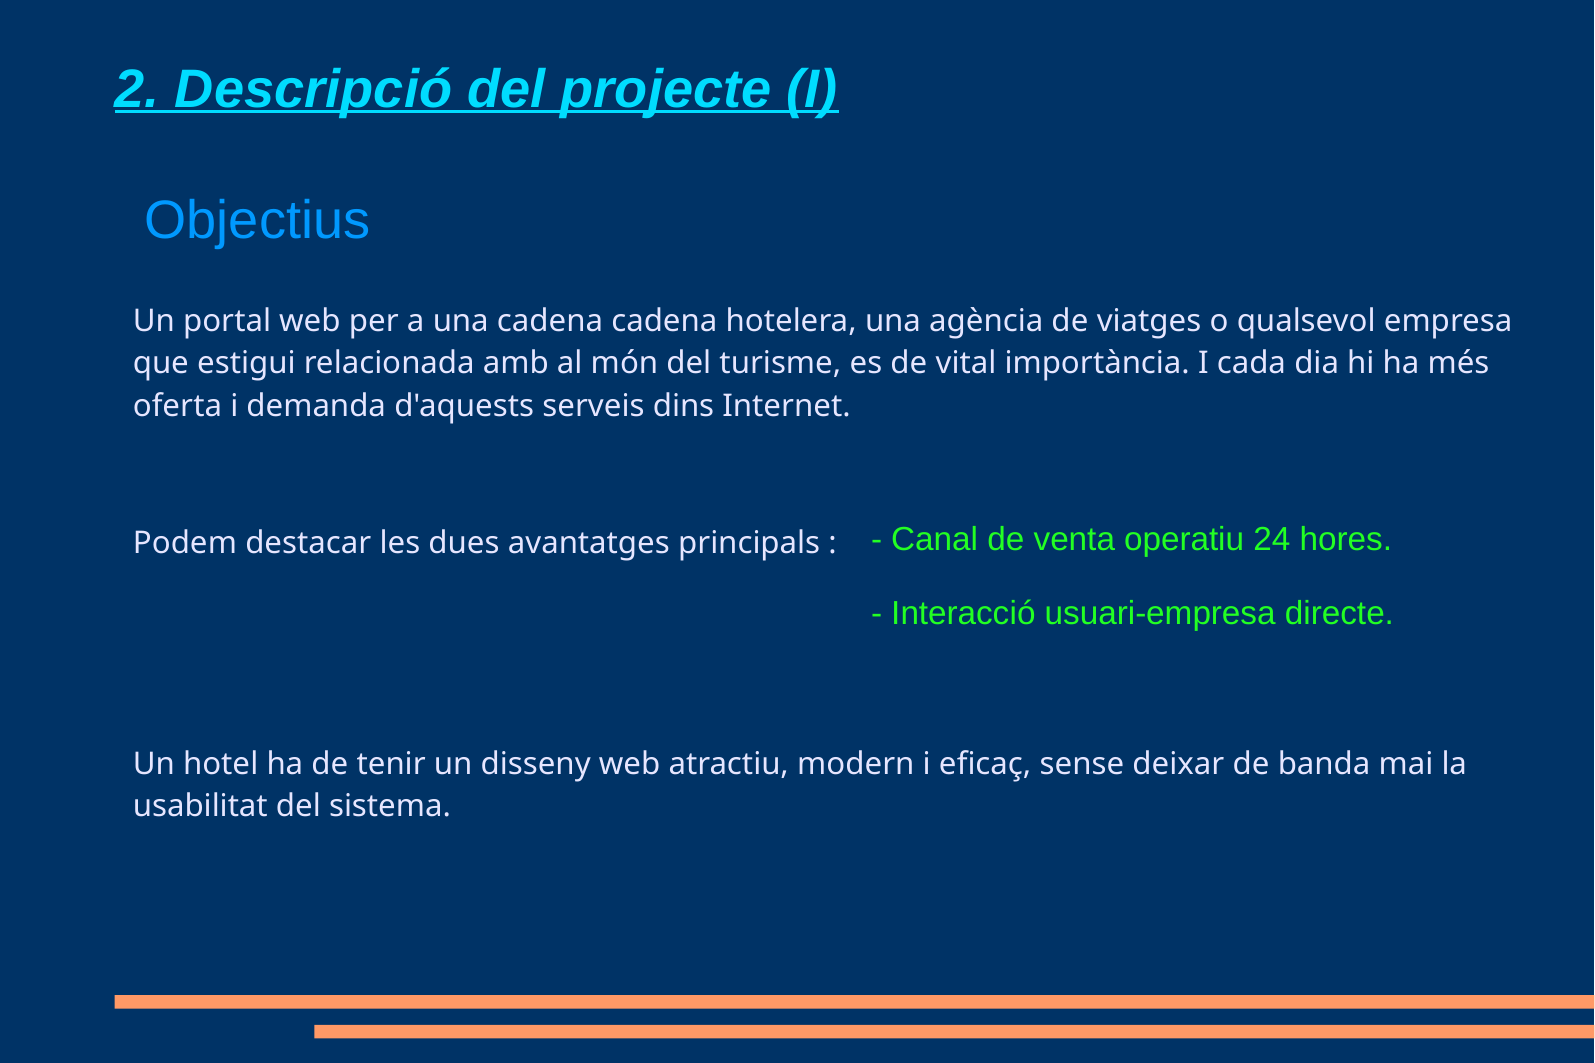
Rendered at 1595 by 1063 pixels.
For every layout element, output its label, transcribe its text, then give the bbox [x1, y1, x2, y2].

text_box Podem destacar les dues avantatges principals : [118, 512, 1406, 567]
text_box Un hotel ha de tenir un disseny web atractiu, modern i eficaç, sense deixar de banda mai la usabilitat del sistema. [118, 733, 1536, 945]
title 2. Descripció del projecte (I) [114, 0, 1477, 178]
text_box - Canal de venta operatiu 24 hores. - Interacció usuari-empresa directe. [856, 512, 1536, 733]
text_box Un portal web per a una cadena cadena hotelera, una agència de viatges o qualsevol empresa que estigui relacionada amb al món del turisme, es de vital importància. I cada dia hi ha més oferta i demanda d'aquests serveis dins Internet. [118, 290, 1536, 502]
title Objectius [144, 130, 1506, 309]
